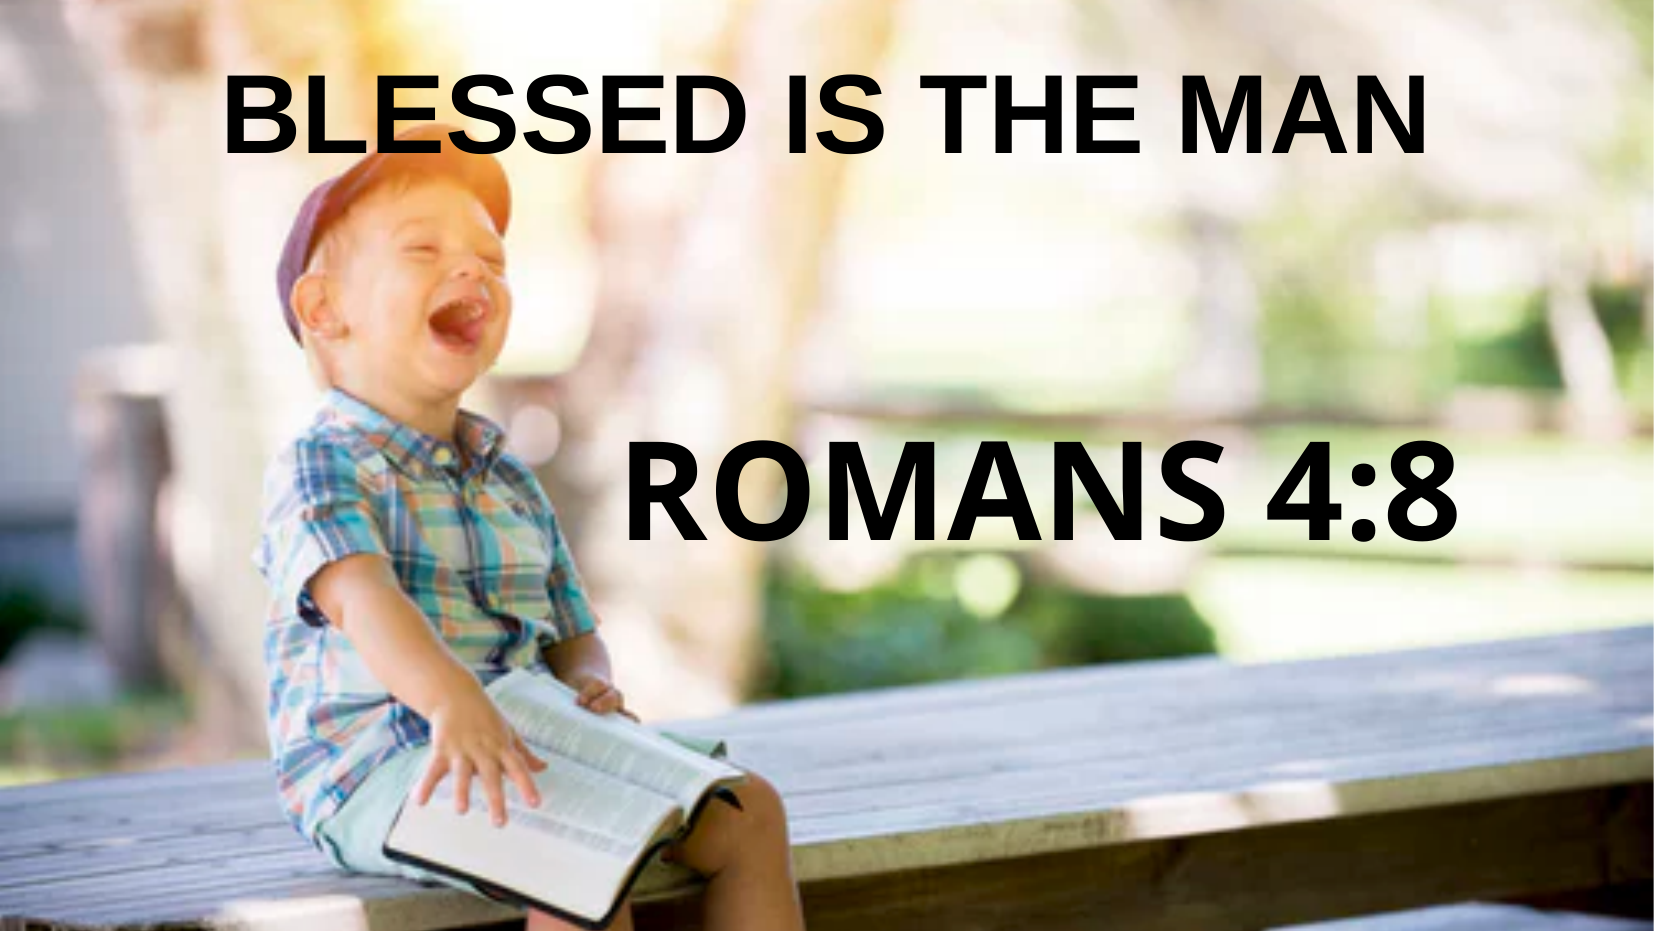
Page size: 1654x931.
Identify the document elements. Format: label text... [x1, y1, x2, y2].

picture [0, 0, 1654, 931]
subtitle ROMANS 4:8 [510, 217, 1571, 758]
title BLESSED IS THE MAN [82, 37, 1571, 193]
